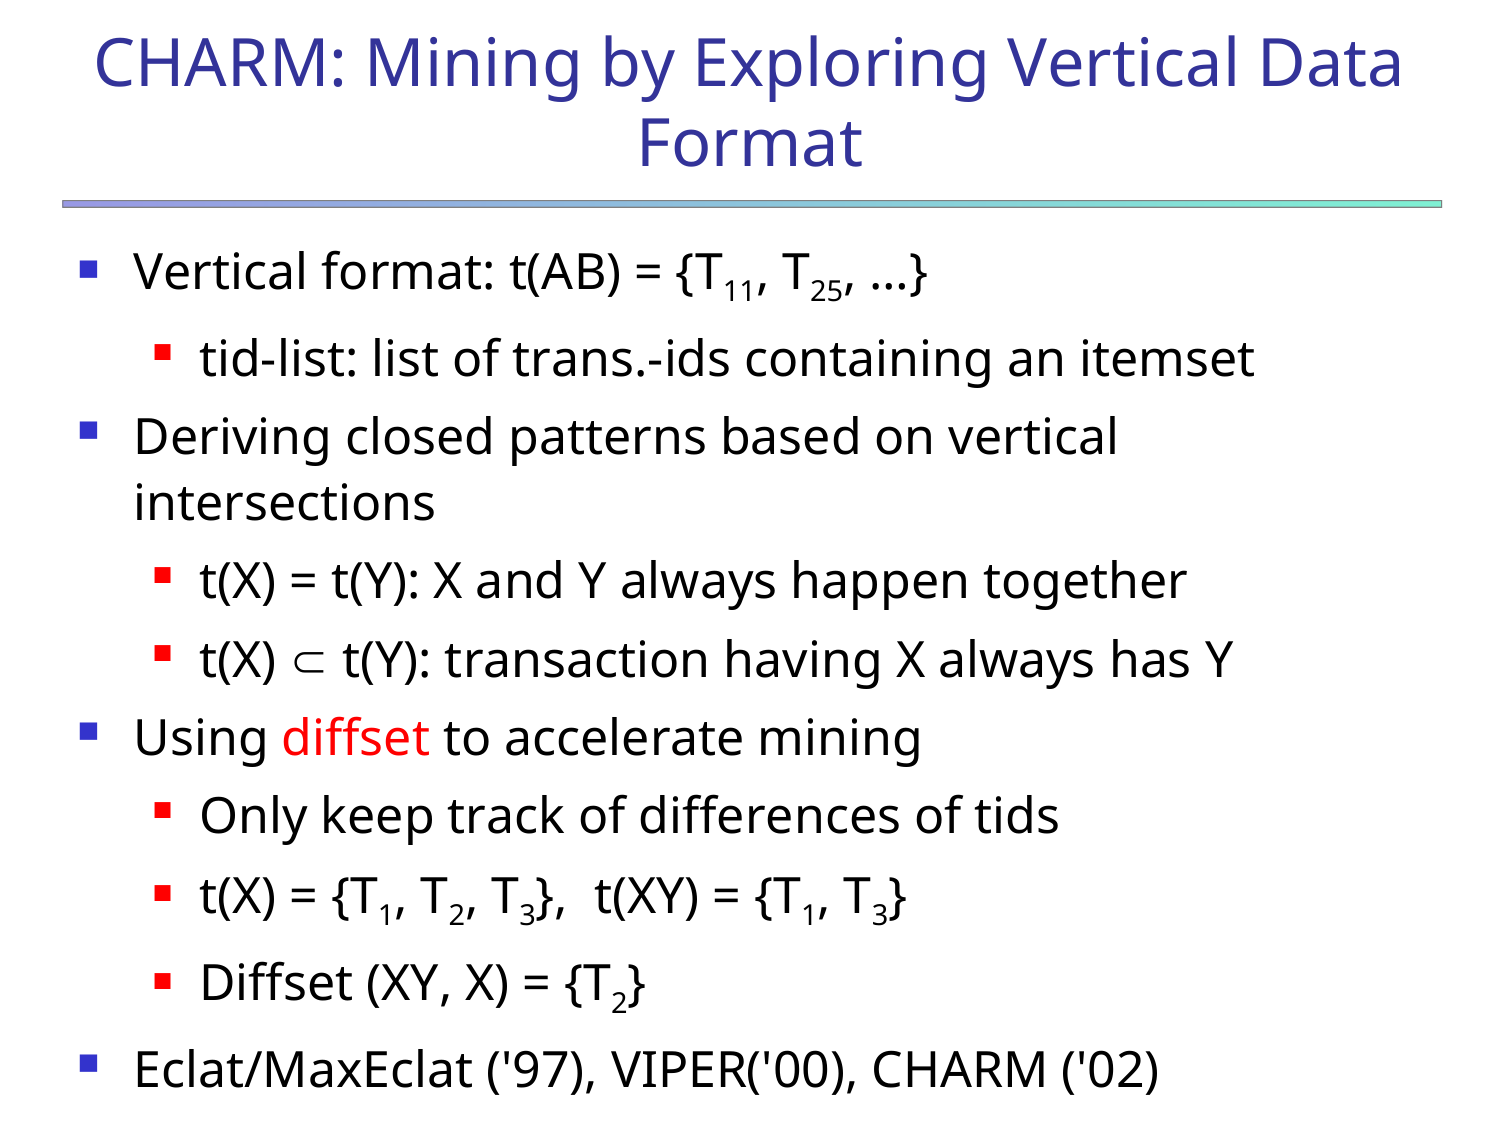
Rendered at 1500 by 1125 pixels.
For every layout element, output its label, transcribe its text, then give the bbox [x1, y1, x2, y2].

list Vertical format: t(AB) = {T11, T25, …} tid-list: list of trans.-ids containing an itemset Deriving closed patterns based on vertical intersections t(X) = t(Y): X and Y always happen together t(X)  t(Y): transaction having X always has Y Using diffset to accelerate mining Only keep track of differences of tids t(X) = {T1, T2, T3}, t(XY) = {T1, T3} Diffset (XY, X) = {T2} Eclat/MaxEclat ('97), VIPER('00), CHARM ('02) [62, 224, 1438, 1106]
title CHARM: Mining by Exploring Vertical Data Format [0, 12, 1500, 188]
